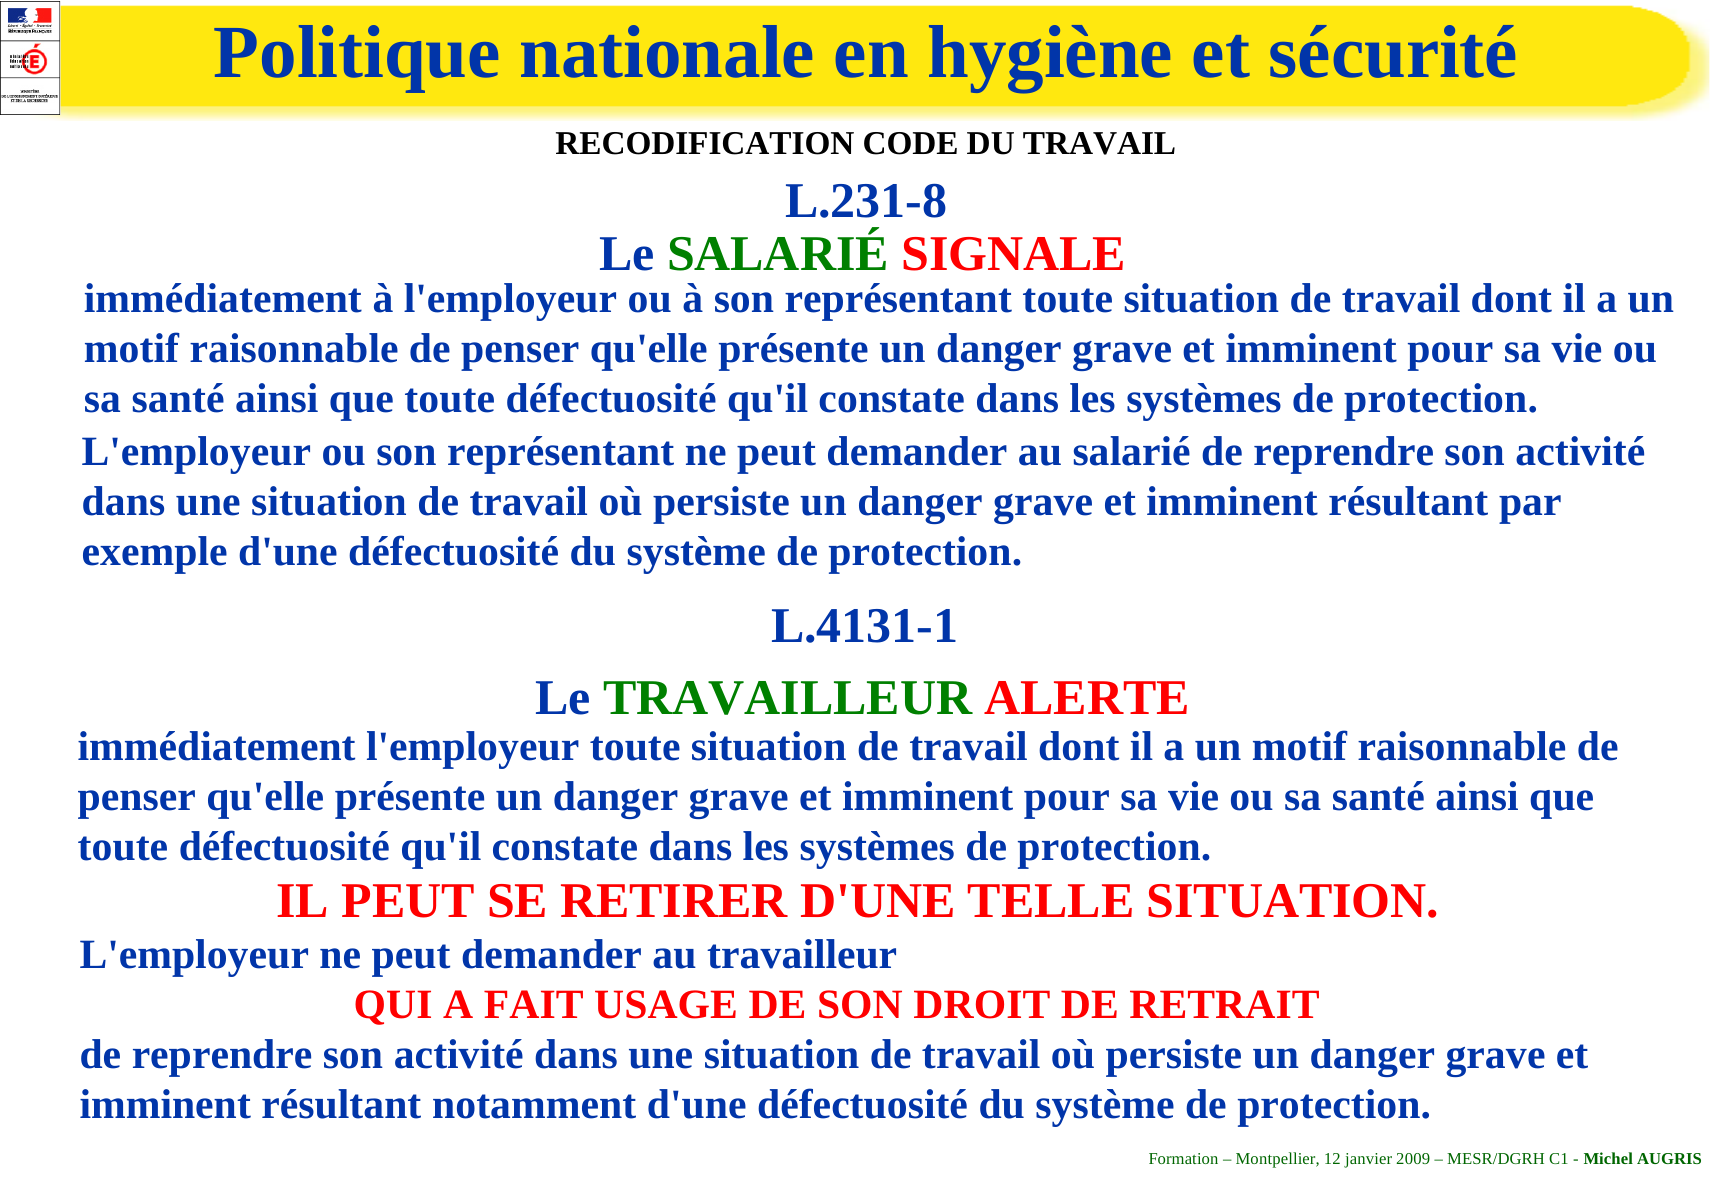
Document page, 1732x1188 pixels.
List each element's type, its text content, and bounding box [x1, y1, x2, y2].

text_box L.4131-1 [756, 585, 974, 657]
text_box immédiatement à l'employeur ou à son représentant toute situation de travail dont il a un motif raisonnable de penser qu'elle présente un danger grave et imminent pour sa vie ou sa santé ainsi que toute défectuosité qu'il constate dans les systèmes de protection. [69, 263, 1694, 429]
text_box L.231-8 [770, 170, 963, 213]
picture [0, 0, 211, 121]
picture [1521, 0, 1710, 121]
text_box Politique nationale en hygiène et sécurité [199, 0, 1534, 100]
text_box RECODIFICATION CODE DU TRAVAIL [211, 100, 1521, 170]
text_box Le TRAVAILLEUR ALERTE [520, 657, 1205, 711]
text_box IL PEUT SE RETIRER D'UNE TELLE SITUATION. [262, 860, 1455, 935]
text_box L'employeur ou son représentant ne peut demander au salarié de reprendre son activité dans une situation de travail où persiste un danger grave et imminent résultant par exemple d'une défectuosité du système de protection. [67, 416, 1666, 582]
text_box Le SALARIÉ SIGNALE [584, 213, 1141, 263]
text_box L'employeur ne peut demander au travailleur QUI A FAIT USAGE DE SON DROIT DE RETRAIT de reprendre son activité dans une situation de travail où persiste un danger grave et imminent résultant notamment d'une défectuosité du système de protection. [65, 920, 1609, 1135]
text_box immédiatement l'employeur toute situation de travail dont il a un motif raisonnable de penser qu'elle présente un danger grave et imminent pour sa vie ou sa santé ainsi que toute défectuosité qu'il constate dans les systèmes de protection. [63, 711, 1688, 877]
